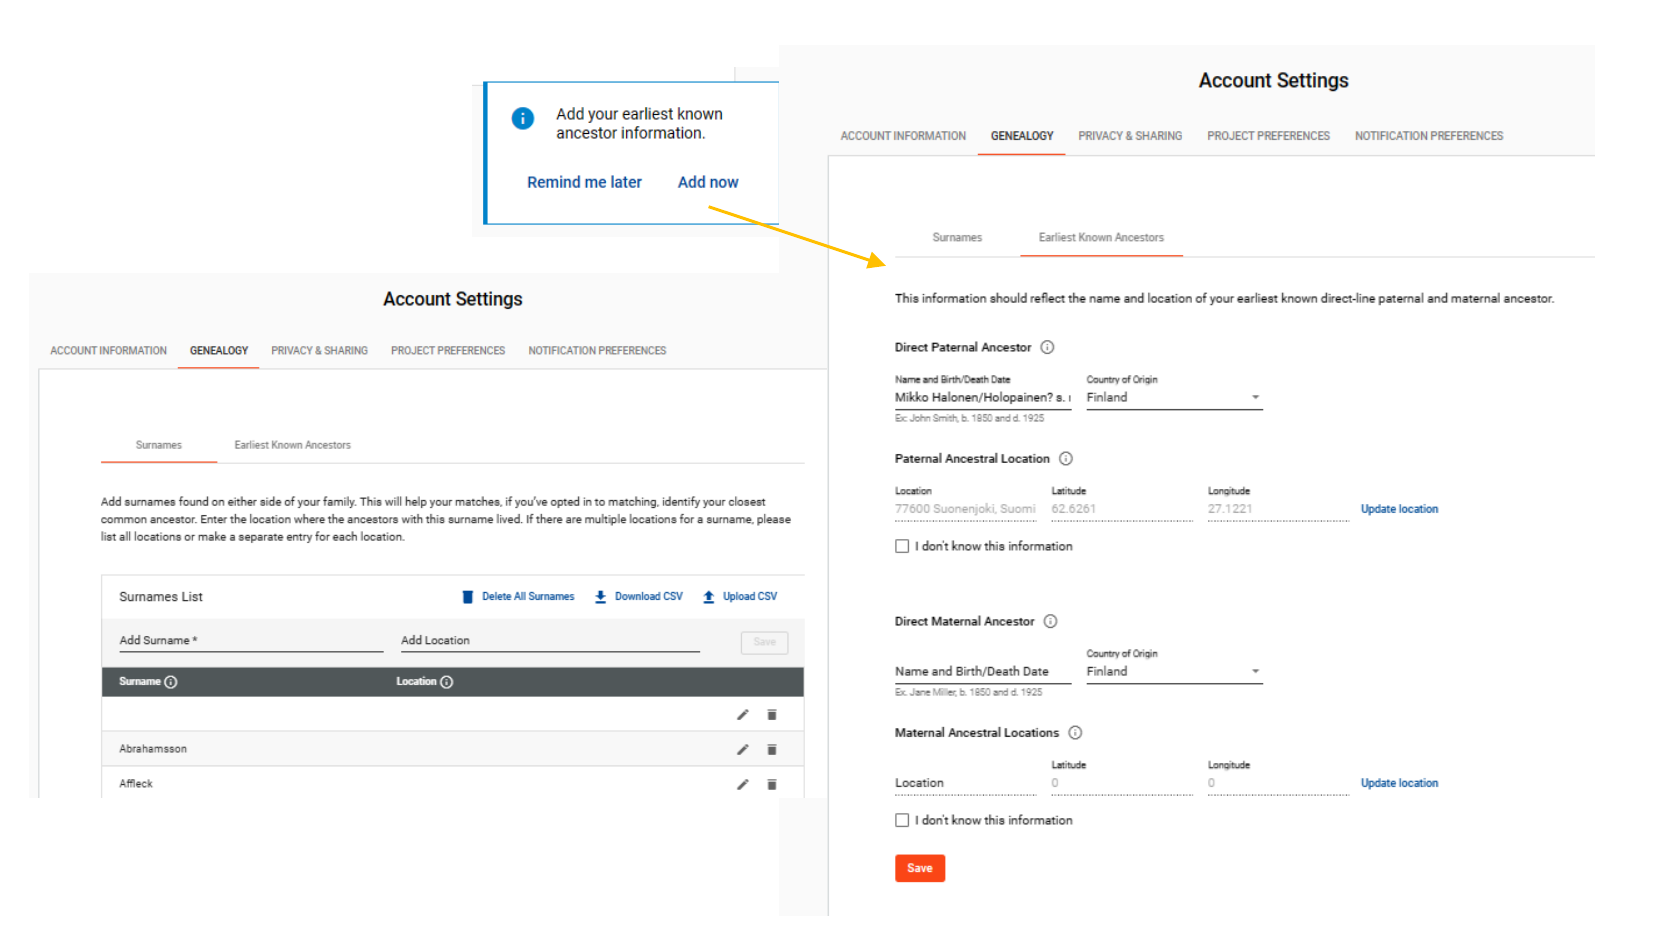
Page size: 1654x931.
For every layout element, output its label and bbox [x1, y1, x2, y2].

picture [29, 45, 1595, 916]
